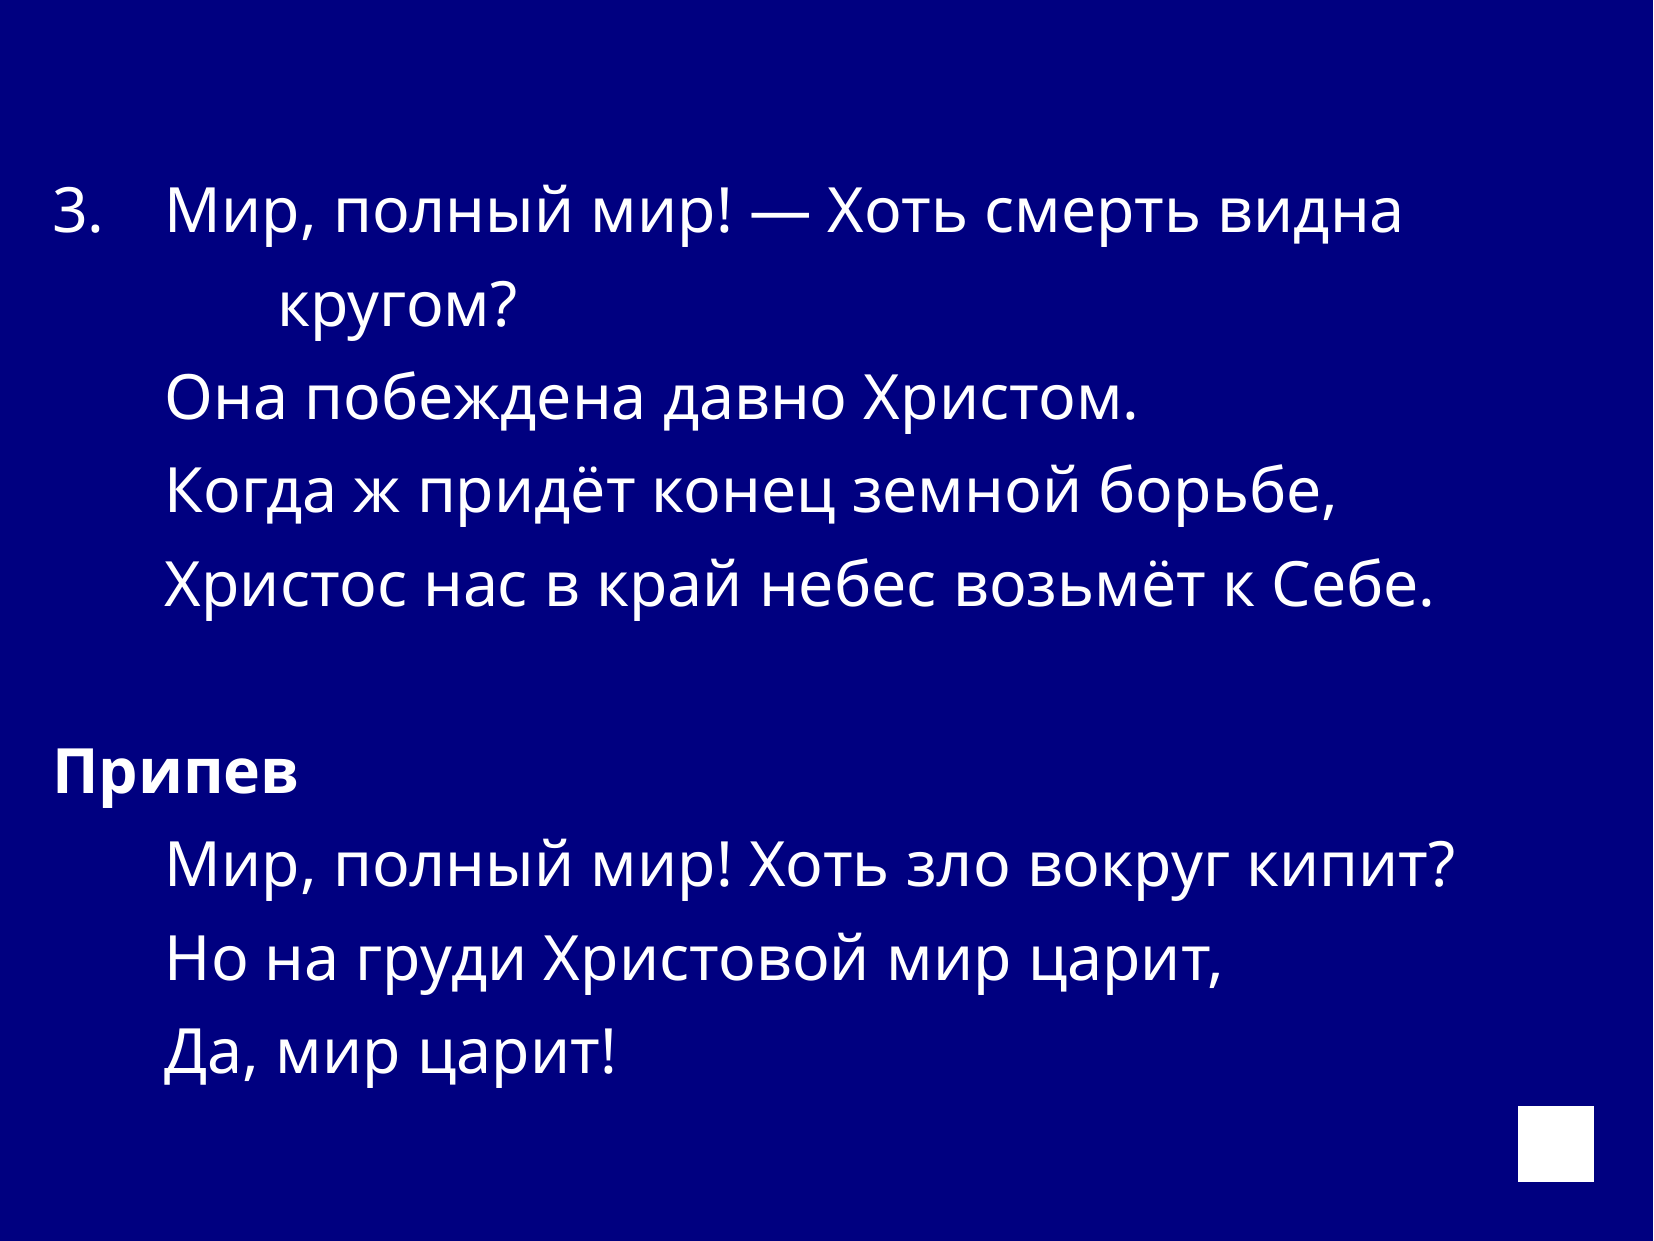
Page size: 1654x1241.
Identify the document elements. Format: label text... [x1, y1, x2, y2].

text_box [1518, 1163, 1594, 1182]
text_box 3. Мир, полный мир! — Хоть смерть видна кругом? Она побеждена давно Христом. Когда ж придёт конец земной борьбе, Христос нас в край небес возьмёт к Себе. Припев Мир, полный мир! Хоть зло вокруг кипит? Но на груди Христовой мир царит, Да, мир царит! [37, 150, 1651, 1163]
